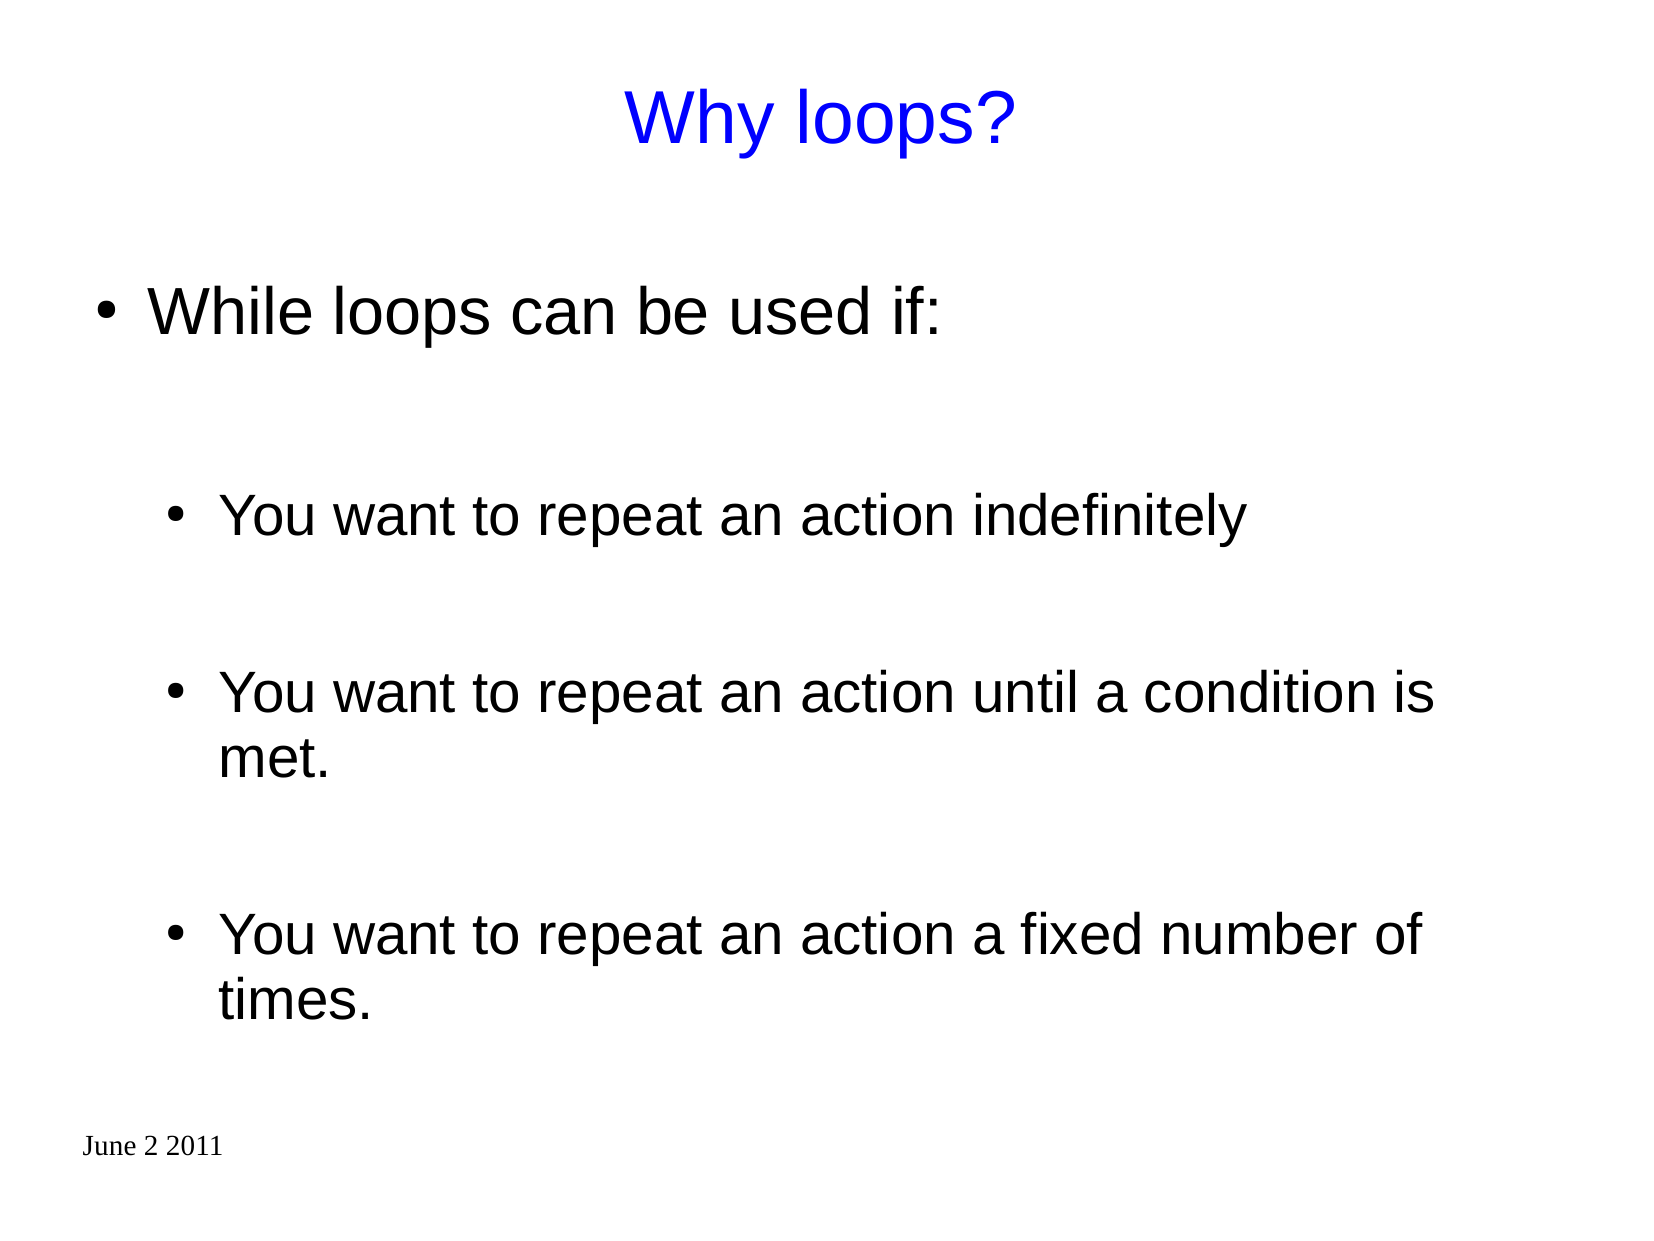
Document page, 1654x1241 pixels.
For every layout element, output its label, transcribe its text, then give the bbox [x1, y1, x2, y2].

title Why loops? [76, 58, 1565, 178]
list While loops can be used if: You want to repeat an action indefinitely You want to repeat an action until a condition is met. You want to repeat an action a fixed number of times. [76, 274, 1565, 1093]
